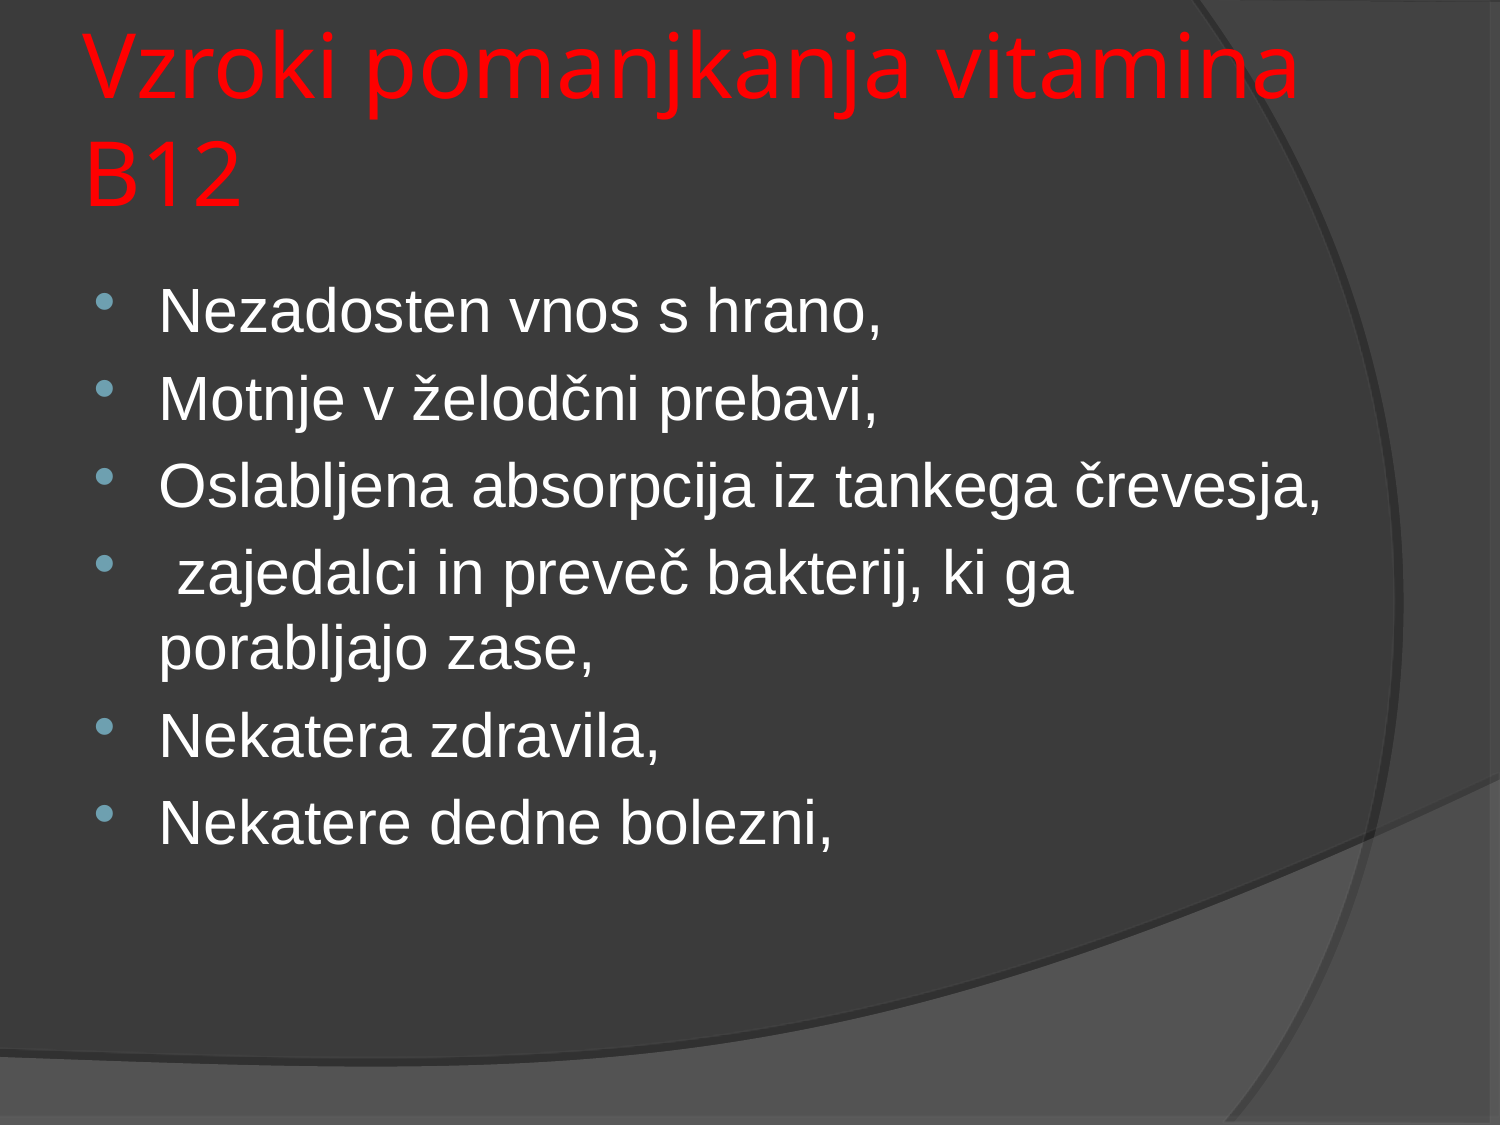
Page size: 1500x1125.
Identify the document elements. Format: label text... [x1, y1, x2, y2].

list Nezadosten vnos s hrano, Motnje v želodčni prebavi, Oslabljena absorpcija iz tankega črevesja, zajedalci in preveč bakterij, ki ga porabljajo zase, Nekatera zdravila, Nekatere dedne bolezni, [75, 262, 1353, 1005]
title Vzroki pomanjkanja vitamina B12 [75, 0, 1329, 233]
